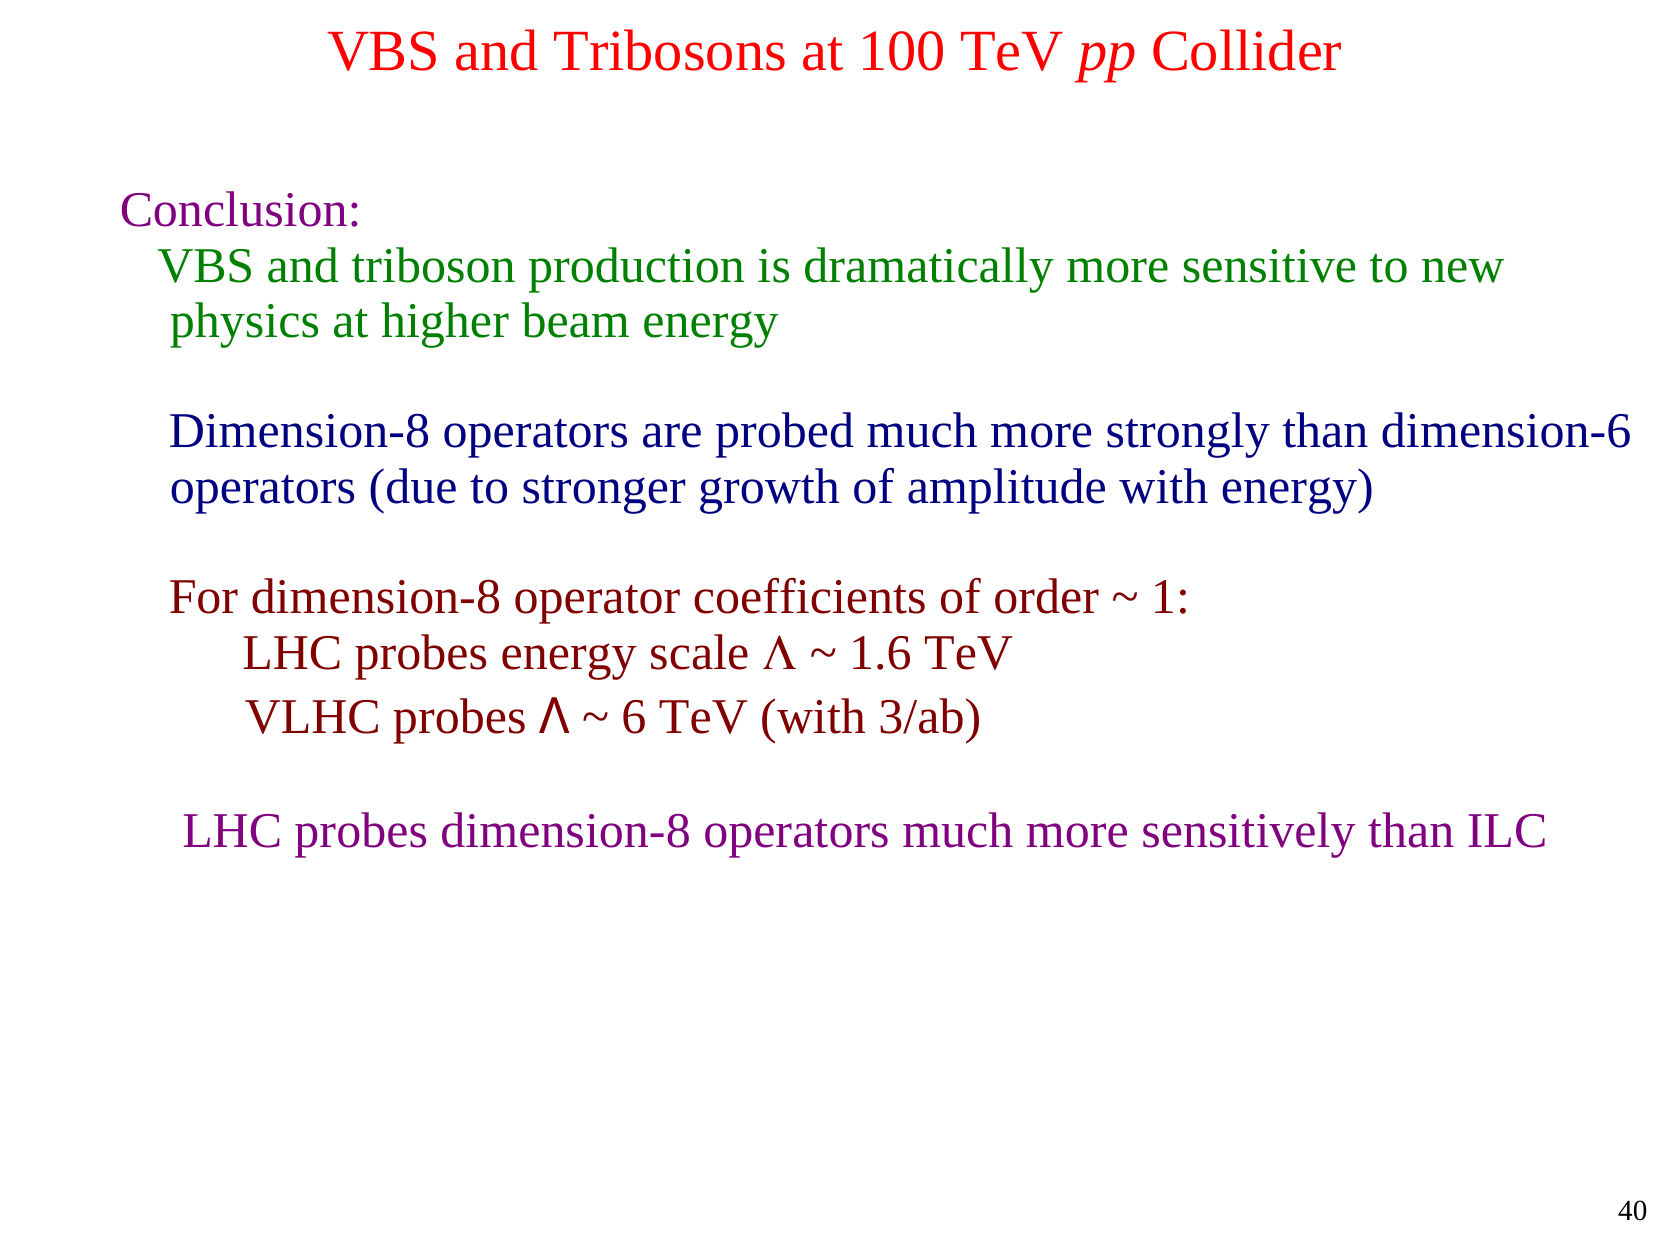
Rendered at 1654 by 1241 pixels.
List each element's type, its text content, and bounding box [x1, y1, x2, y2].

title VBS and Tribosons at 100 TeV pp Collider [128, 0, 1541, 144]
text_box Conclusion: VBS and triboson production is dramatically more sensitive to new physics at higher beam energy Dimension-8 operators are probed much more strongly than dimension-6 operators (due to stronger growth of amplitude with energy) For dimension-8 operator coefficients of order ~ 1: LHC probes energy scale Λ ~ 1.6 TeV VLHC probes Λ ~ 6 TeV (with 3/ab) LHC probes dimension-8 operators much more sensitively than ILC [94, 182, 1631, 965]
